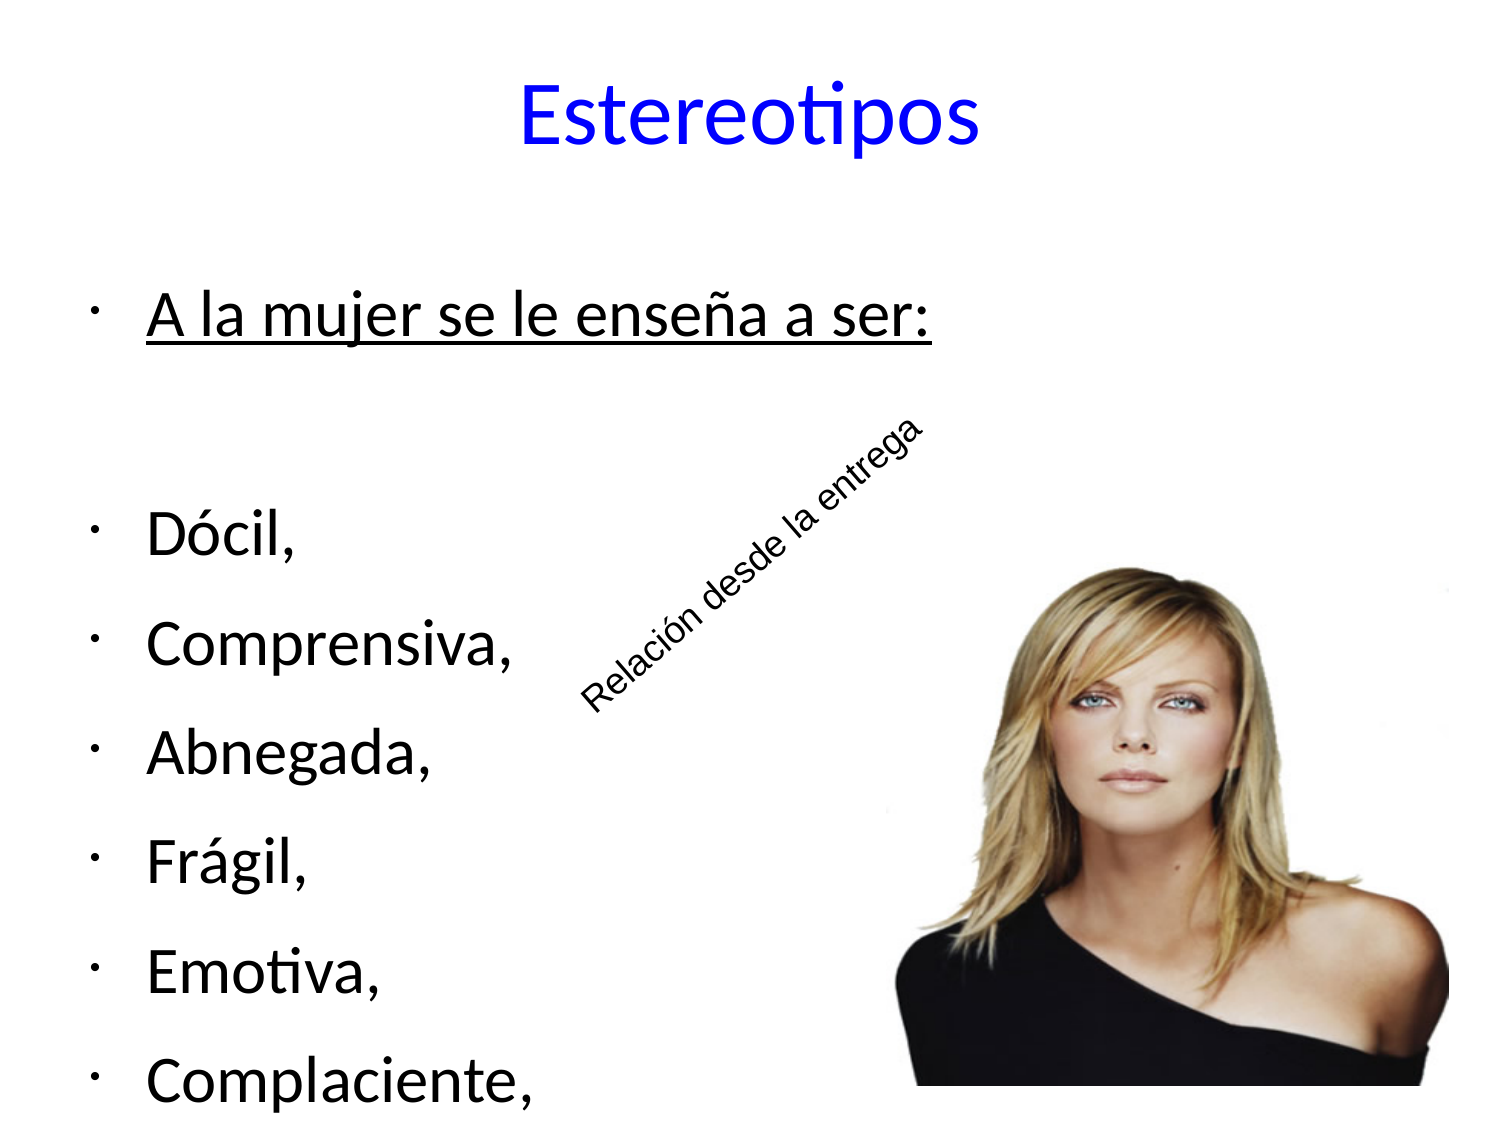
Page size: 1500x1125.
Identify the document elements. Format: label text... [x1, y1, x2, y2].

title Estereotipos [75, 45, 1425, 233]
list A la mujer se le enseña a ser: Dócil, Comprensiva, Abnegada, Frágil, Emotiva, Complaciente, A cuidar y servir a otros.. [75, 262, 1425, 1005]
picture [886, 562, 1449, 1086]
text_box Relación desde la entrega [554, 387, 945, 737]
